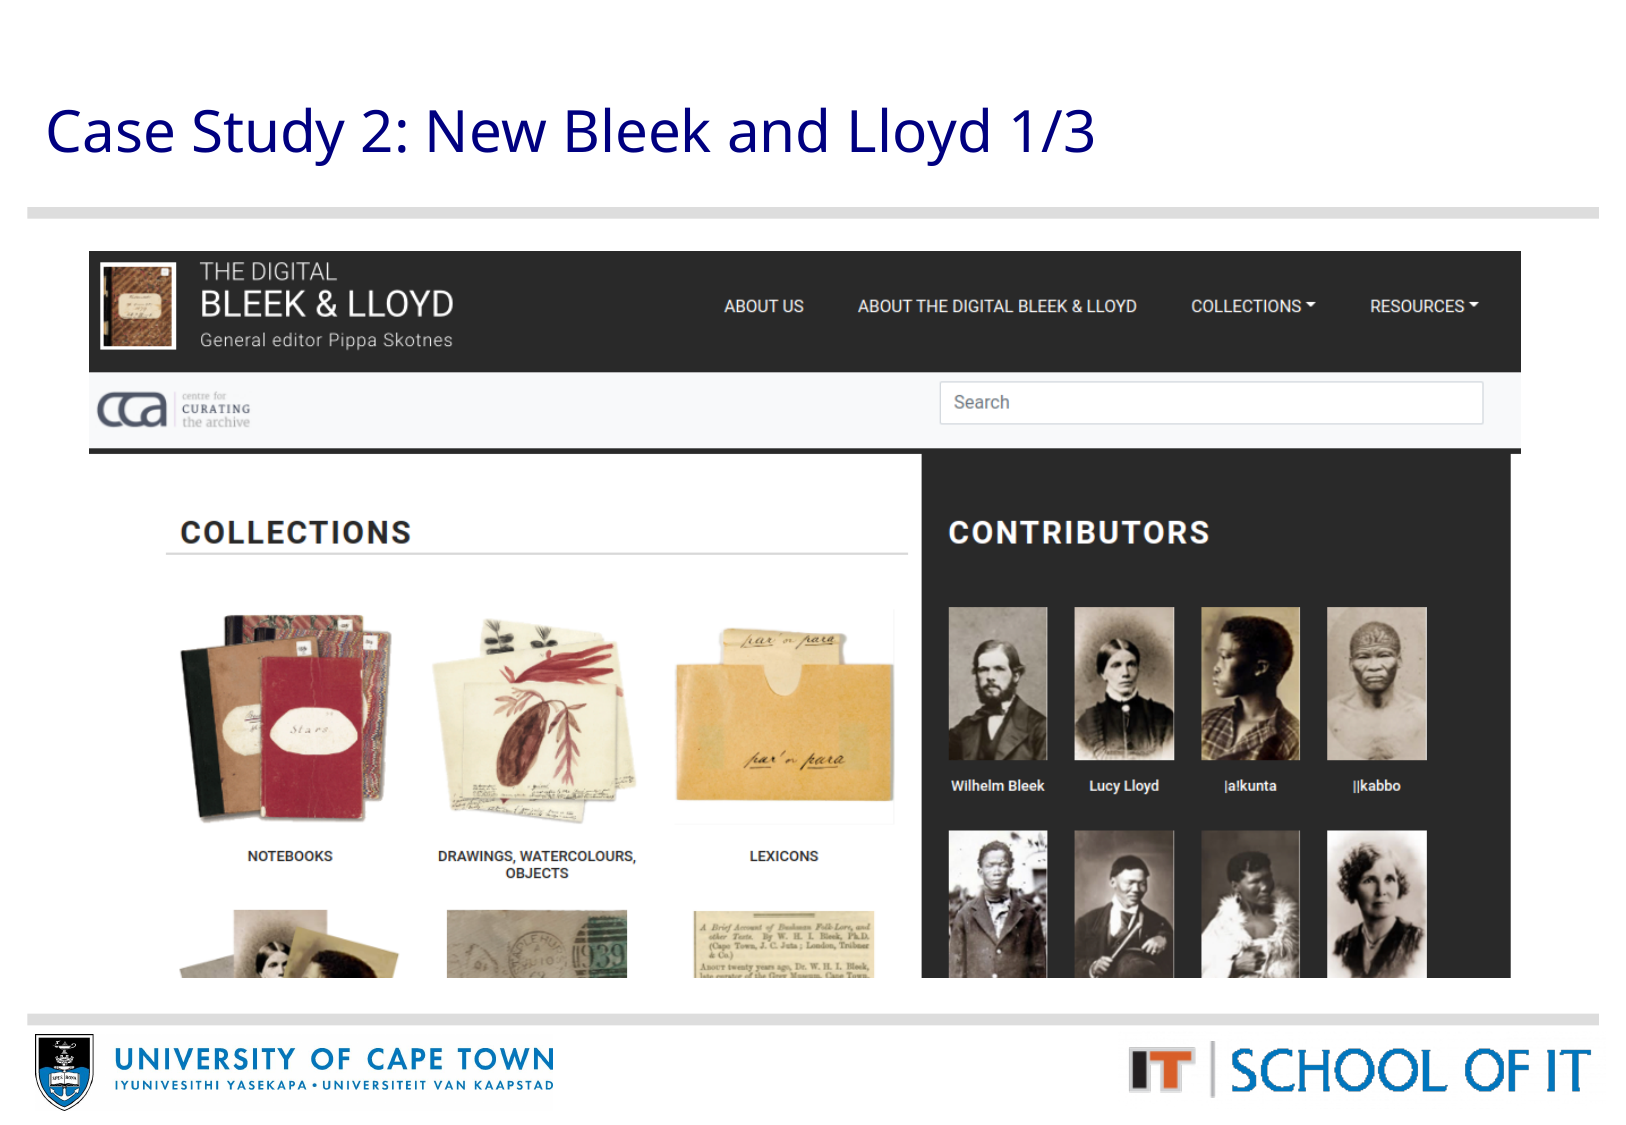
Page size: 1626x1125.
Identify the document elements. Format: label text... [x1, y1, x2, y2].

picture [1118, 1030, 1606, 1109]
title Case Study 2: New Bleek and Lloyd 1/3 [45, 66, 1583, 194]
picture [89, 251, 1521, 978]
picture [35, 1034, 553, 1111]
